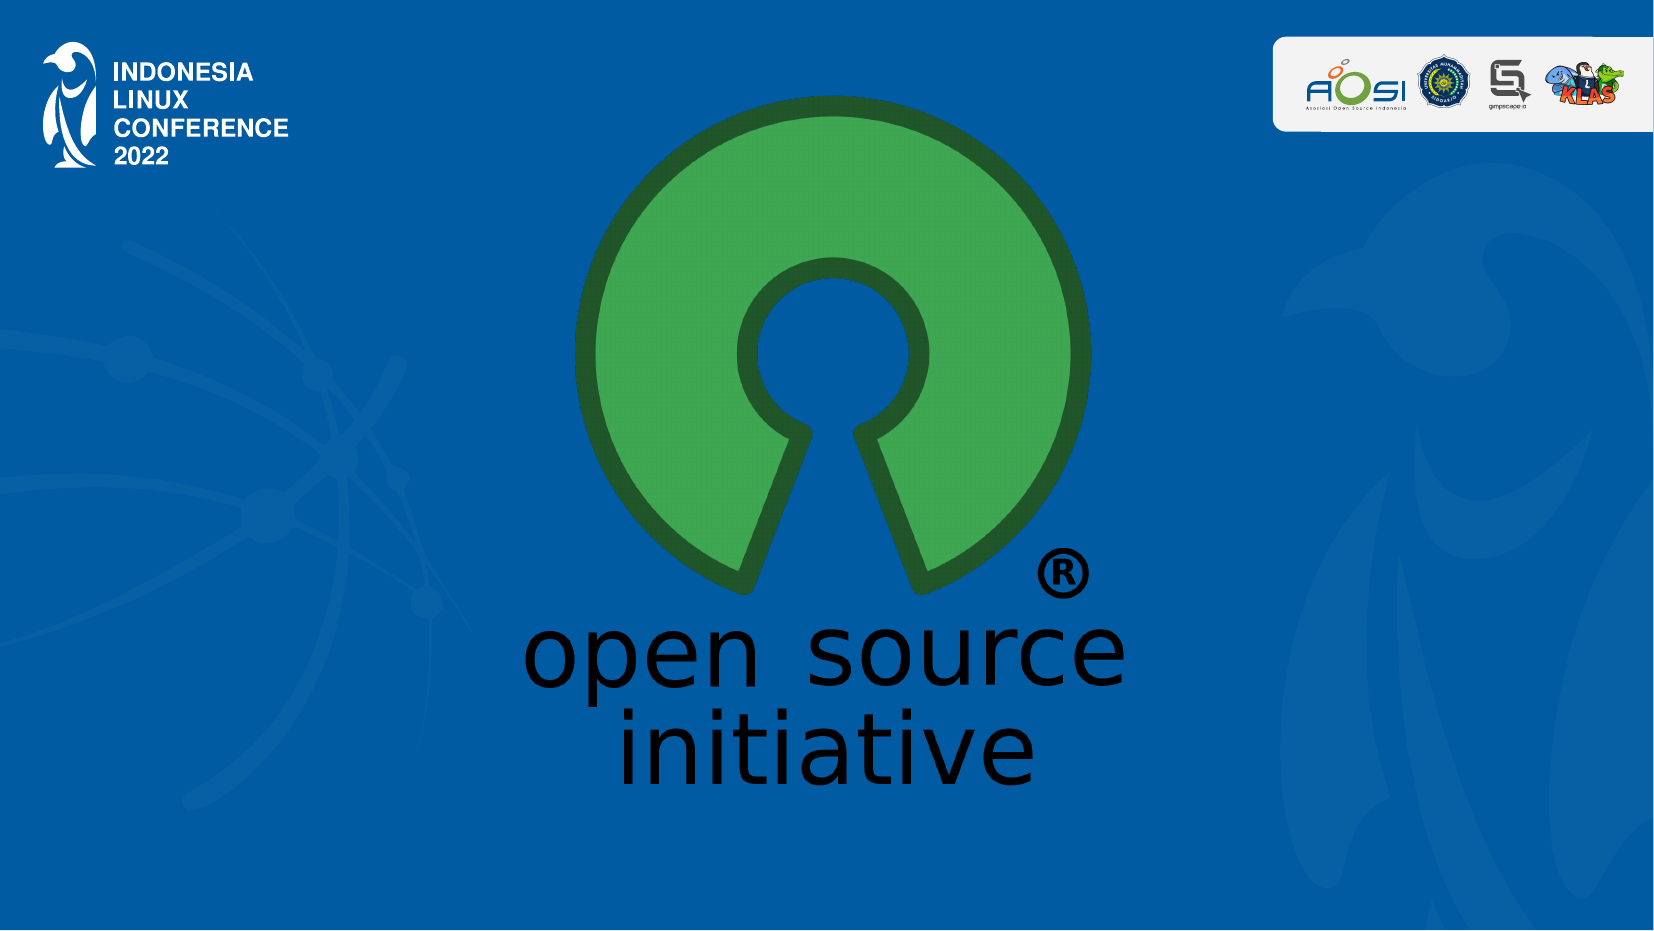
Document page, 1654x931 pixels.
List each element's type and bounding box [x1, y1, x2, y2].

picture [494, 0, 1153, 931]
picture [1417, 54, 1471, 108]
picture [1545, 62, 1624, 105]
